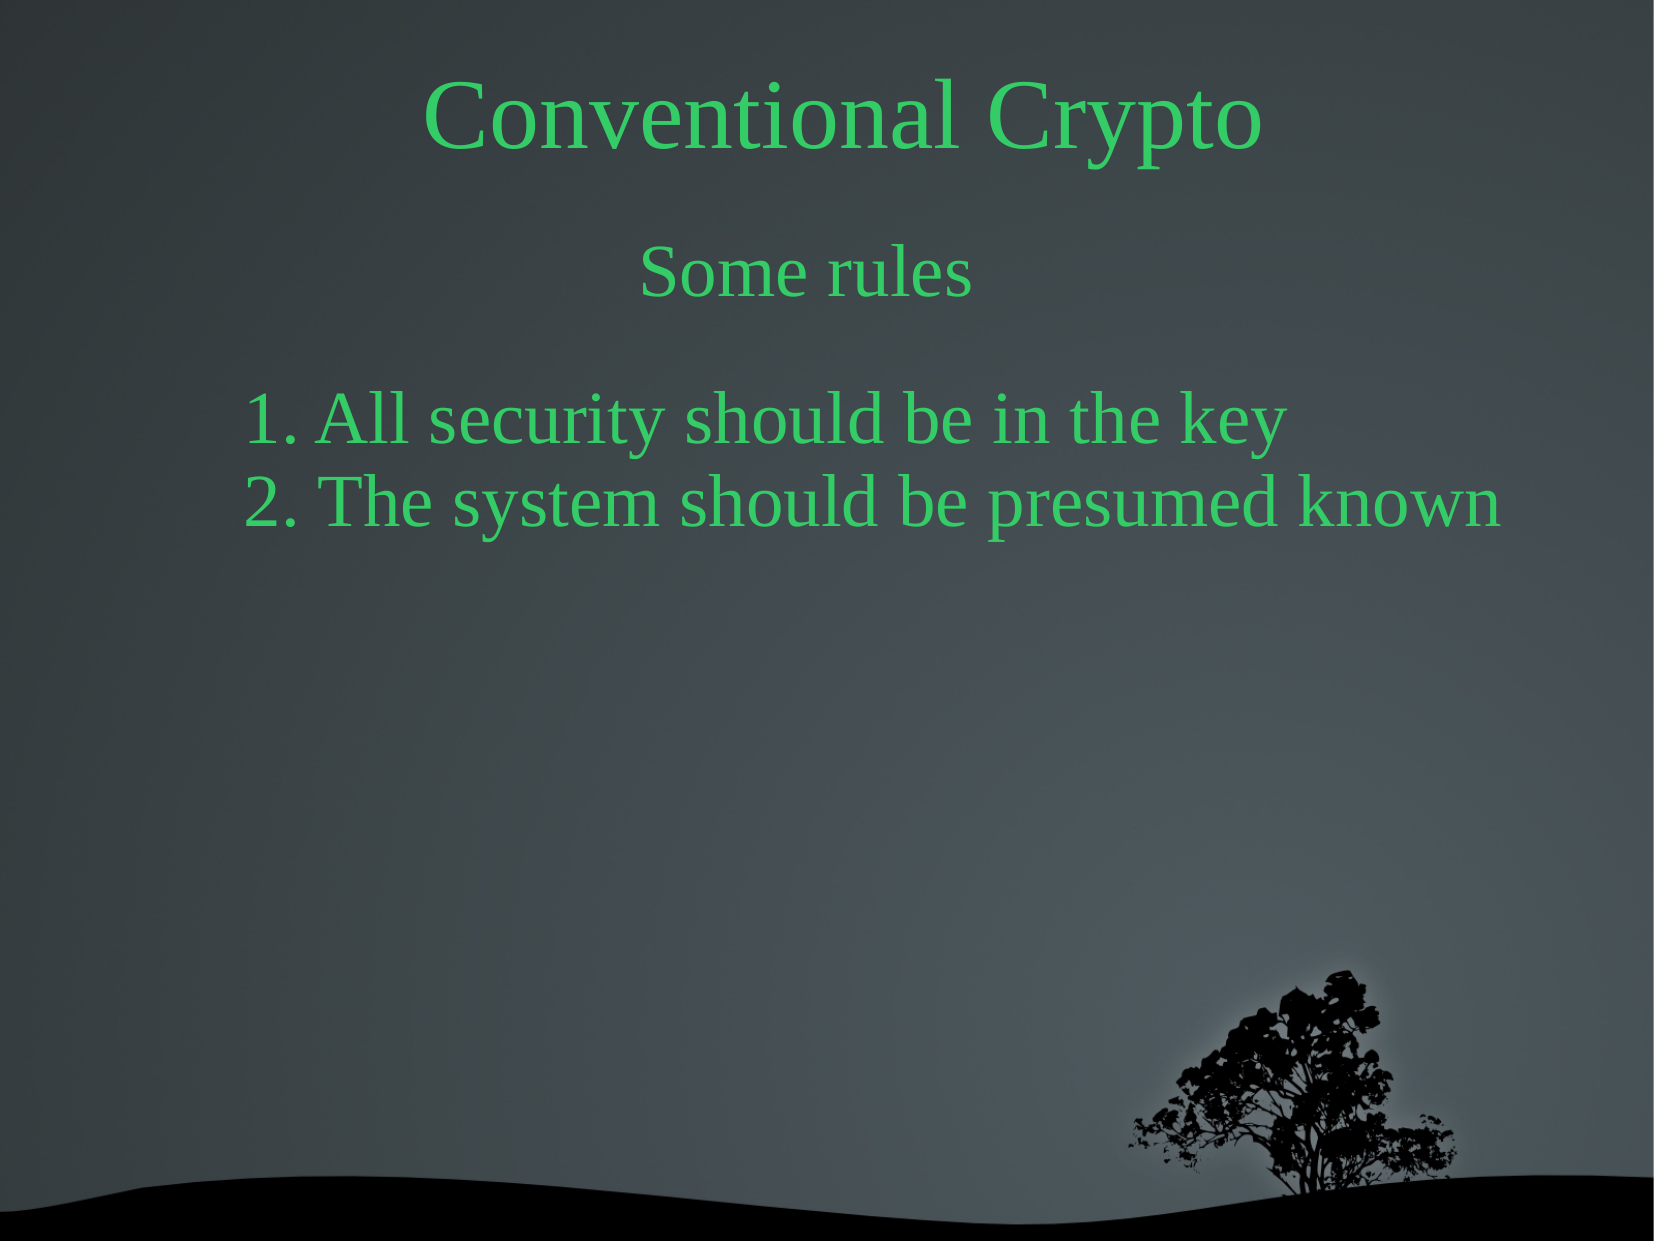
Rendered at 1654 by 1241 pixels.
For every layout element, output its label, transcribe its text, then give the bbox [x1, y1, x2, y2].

picture [0, 0, 1654, 1241]
text_box 1. All security should be in the key 2. The system should be presumed known [229, 369, 1514, 657]
text_box Conventional Crypto [408, 51, 1276, 188]
text_box Some rules [623, 222, 990, 328]
